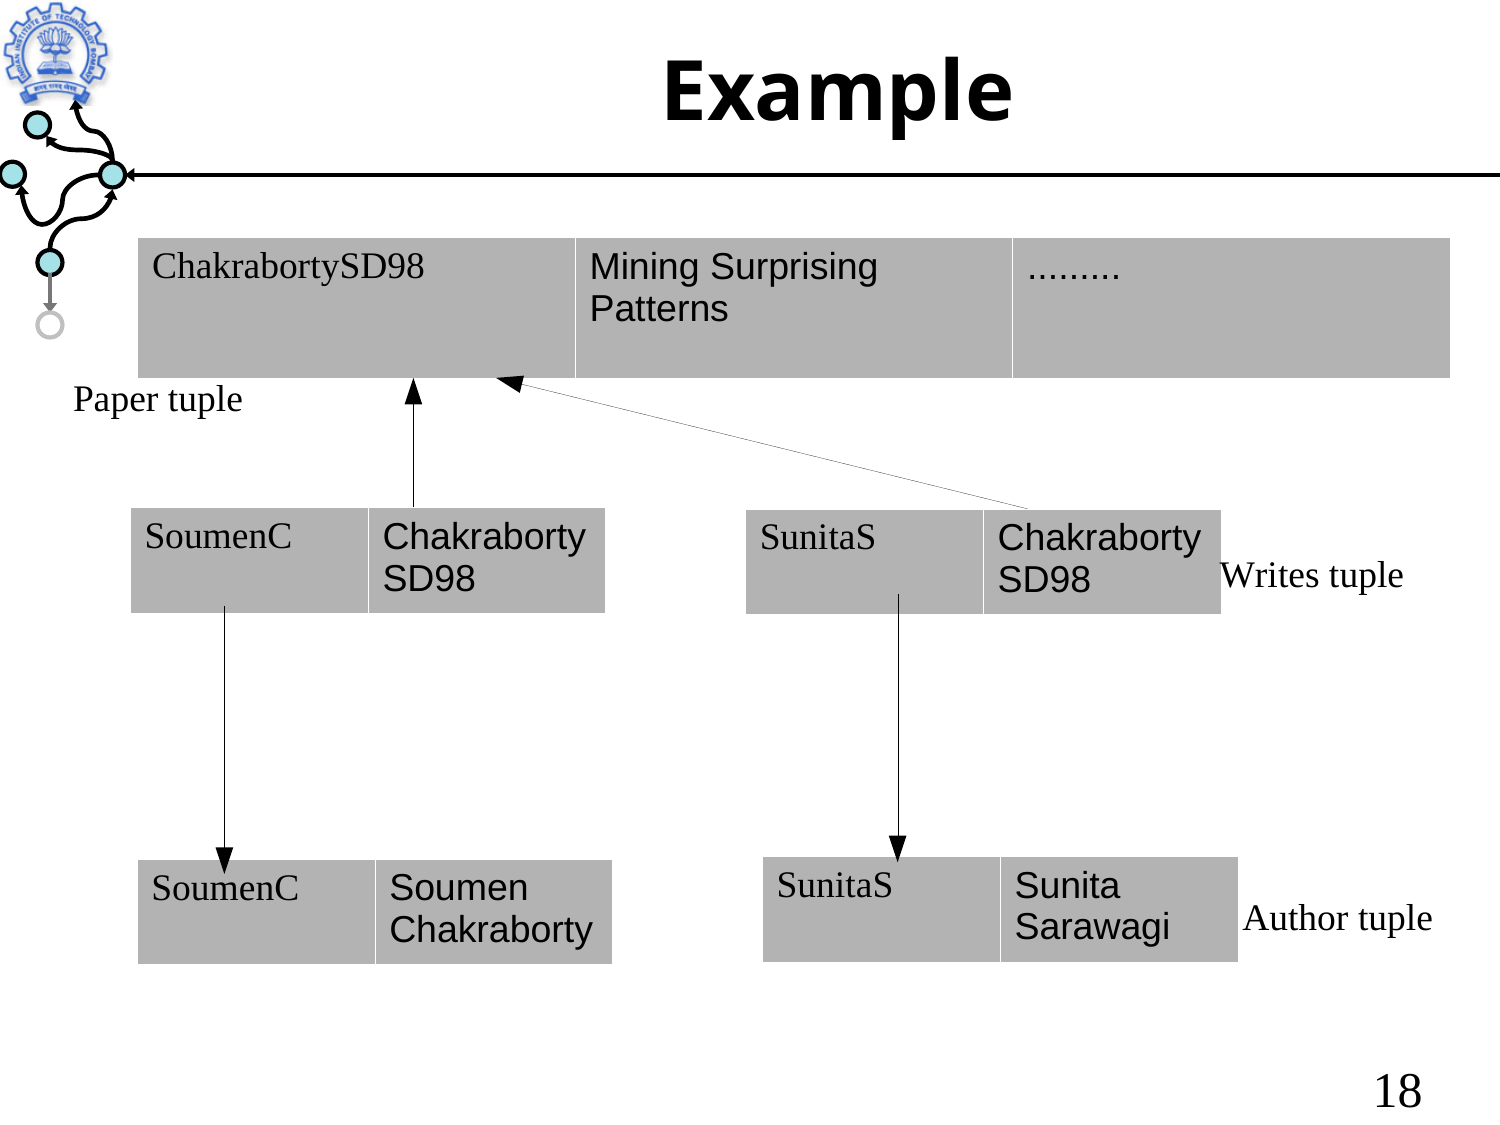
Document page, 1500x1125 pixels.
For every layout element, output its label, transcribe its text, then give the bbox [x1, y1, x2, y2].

table_header SunitaS [763, 857, 1000, 962]
table_header ChakrabortySD98 [138, 238, 575, 378]
table_header Sunita Sarawagi [1001, 857, 1238, 962]
text_box Paper tuple [58, 366, 402, 427]
table_header ChakrabortySD98 [369, 508, 605, 613]
text_box Writes tuple [1204, 542, 1500, 603]
title Example [200, 12, 1476, 163]
table_header SunitaS [746, 510, 983, 614]
table_header ......... [1013, 238, 1450, 378]
table_header Soumen Chakraborty [376, 860, 612, 964]
text_box Author tuple [1227, 885, 1500, 946]
table_header SoumenC [131, 508, 368, 613]
table_header SoumenC [138, 860, 375, 964]
table_header Mining Surprising Patterns [576, 238, 1012, 378]
picture [0, 0, 113, 106]
table_header ChakrabortySD98 [984, 510, 1221, 614]
